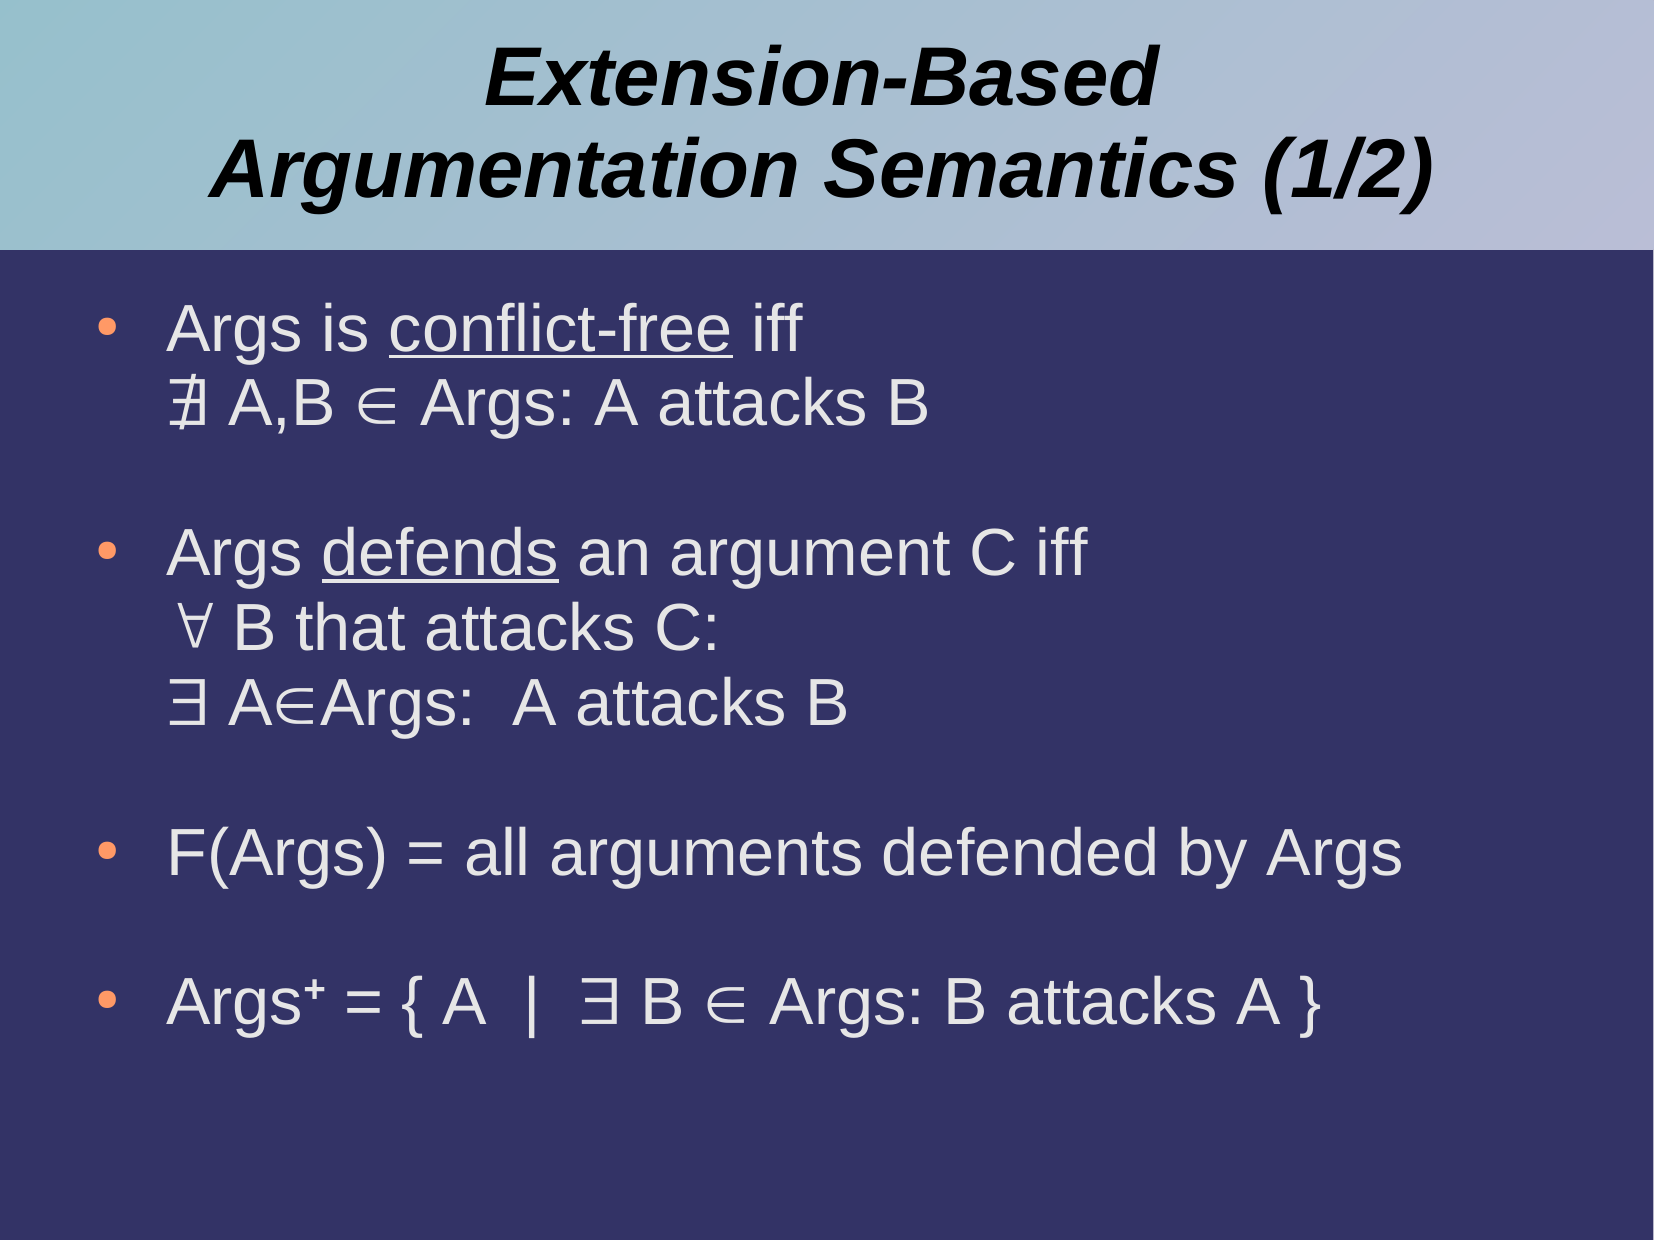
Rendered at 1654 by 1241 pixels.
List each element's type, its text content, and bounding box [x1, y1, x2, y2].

title Extension-Based Argumentation Semantics (1/2) [0, 0, 1587, 249]
list Args is conflict-free iff ∄ A,B ∈ Args: A attacks B Args defends an argument C iff  B that attacks C: ∃ A∈Args: A attacks B F(Args) = all arguments defended by Args Args+ = { A | ∃ B ∈ Args: B attacks A } [83, 290, 1652, 1040]
